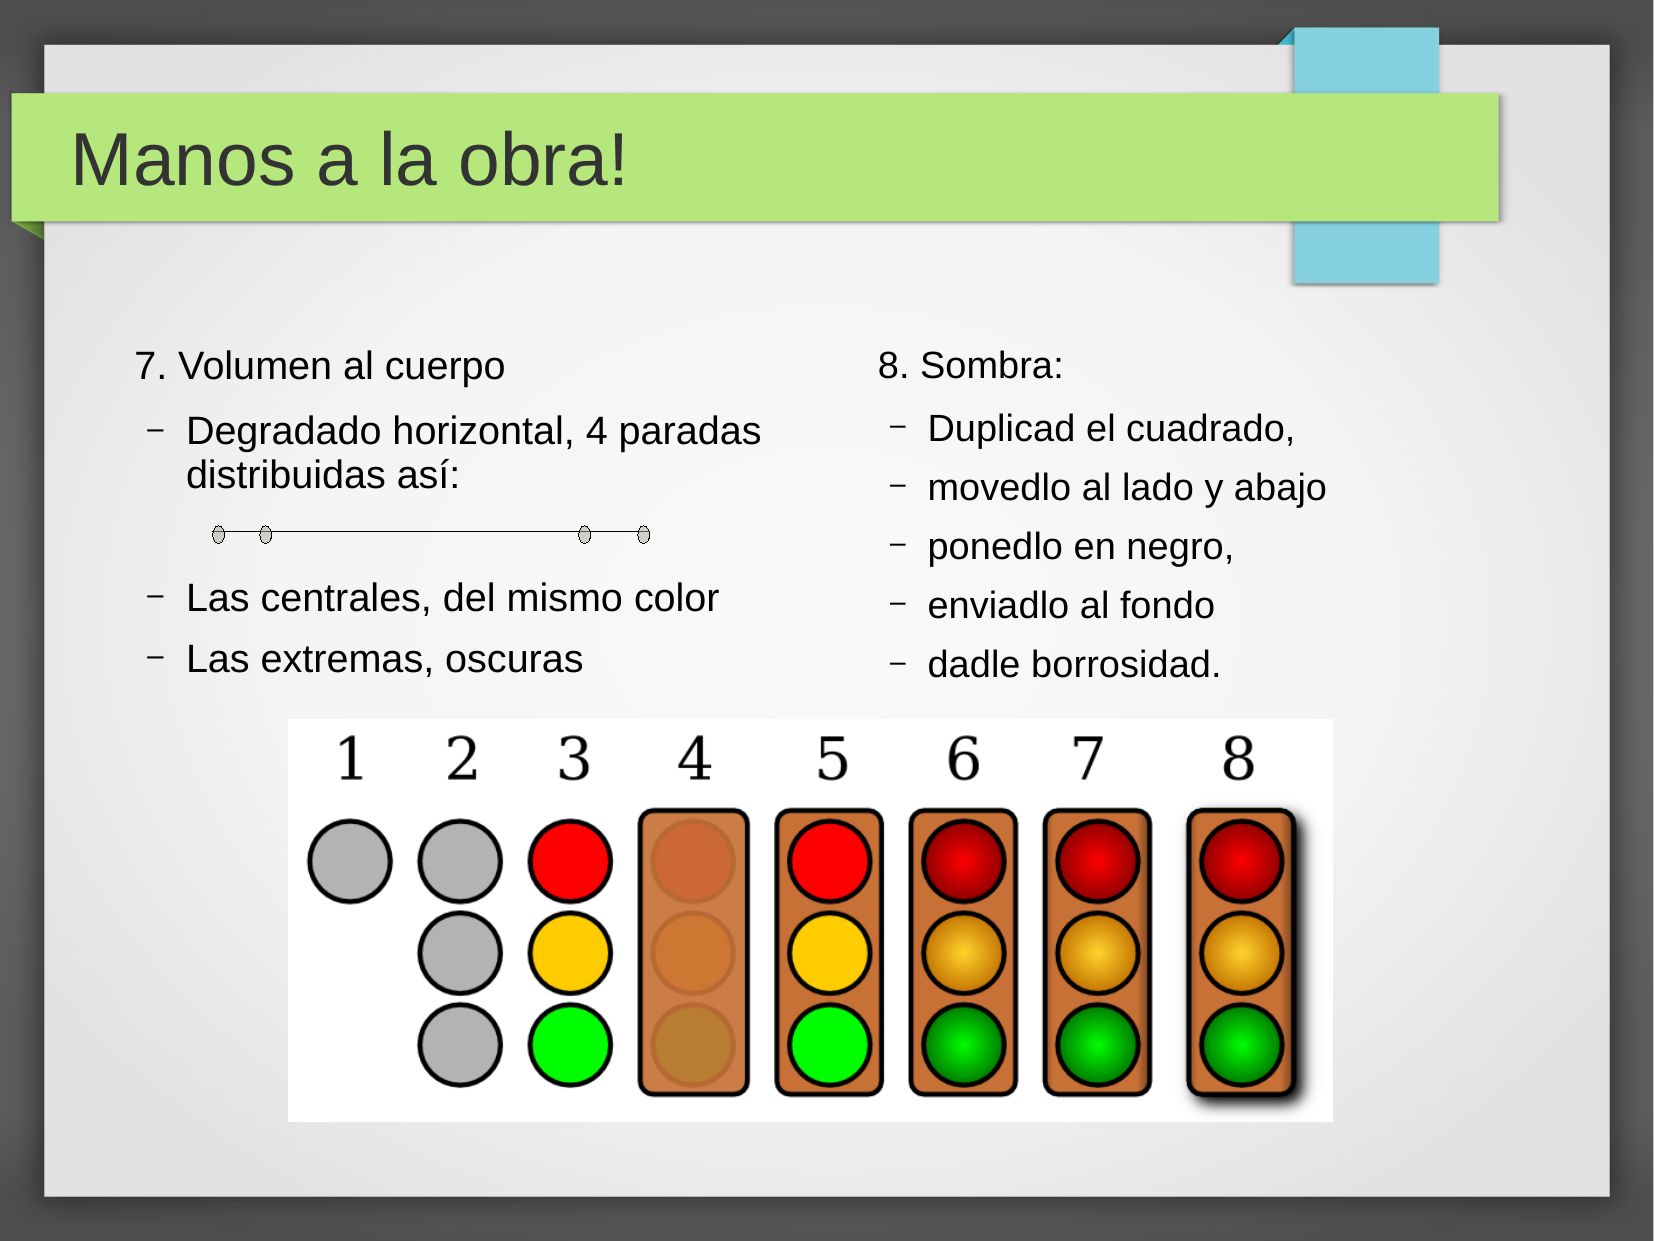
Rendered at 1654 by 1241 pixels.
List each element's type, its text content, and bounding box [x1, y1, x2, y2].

list 7. Volumen al cuerpo Degradado horizontal, 4 paradas distribuidas así: Las centrales, del mismo color Las extremas, oscuras [82, 343, 793, 687]
list 8. Sombra: Duplicad el cuadrado, movedlo al lado y abajo ponedlo en negro, enviadlo al fondo dadle borrosidad. [828, 343, 1539, 687]
text_box [578, 525, 591, 544]
title Manos a la obra! [70, 106, 1229, 213]
text_box [259, 525, 272, 544]
text_box [637, 525, 650, 544]
text_box [212, 525, 225, 544]
picture [0, 0, 1654, 1241]
